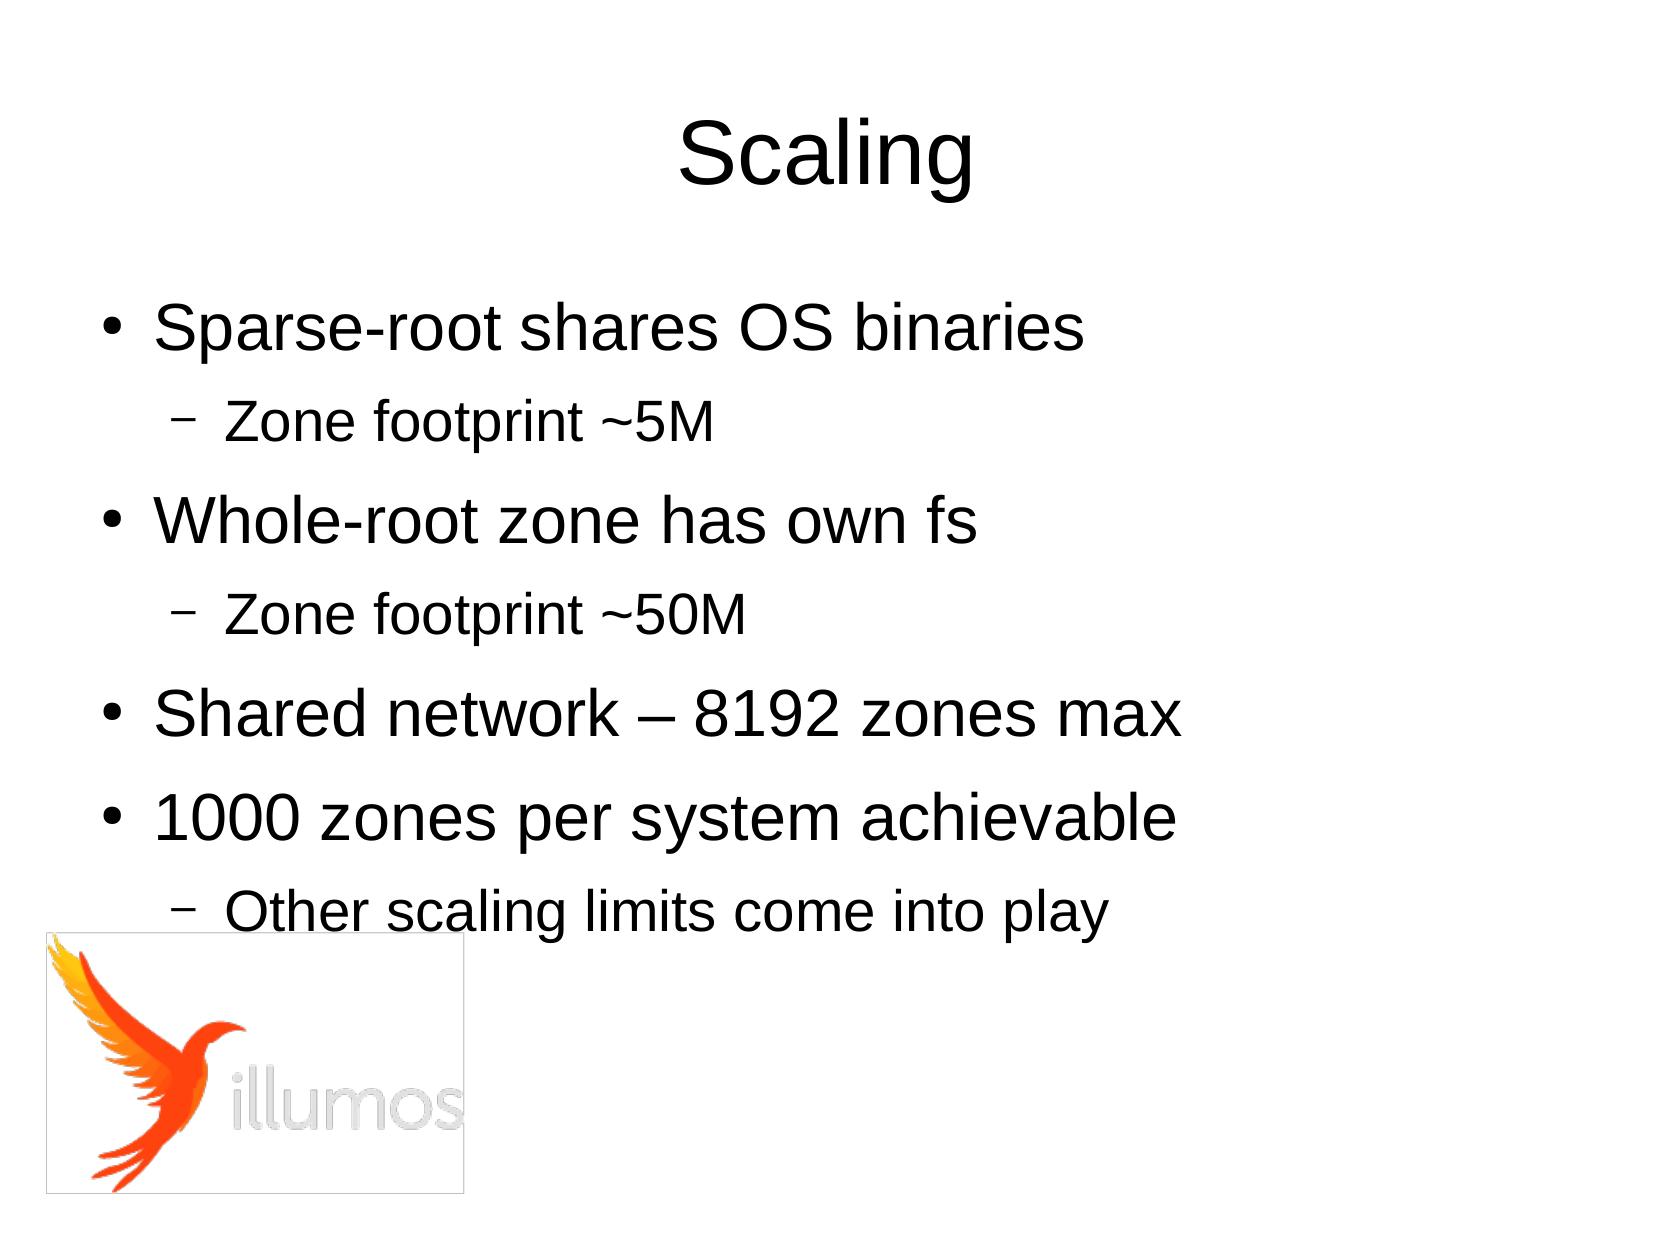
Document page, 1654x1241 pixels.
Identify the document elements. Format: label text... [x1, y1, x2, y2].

list Sparse-root shares OS binaries Zone footprint ~5M Whole-root zone has own fs Zone footprint ~50M Shared network – 8192 zones max 1000 zones per system achievable Other scaling limits come into play [82, 290, 1571, 1010]
title Scaling [82, 49, 1571, 257]
picture [0, 886, 511, 1241]
